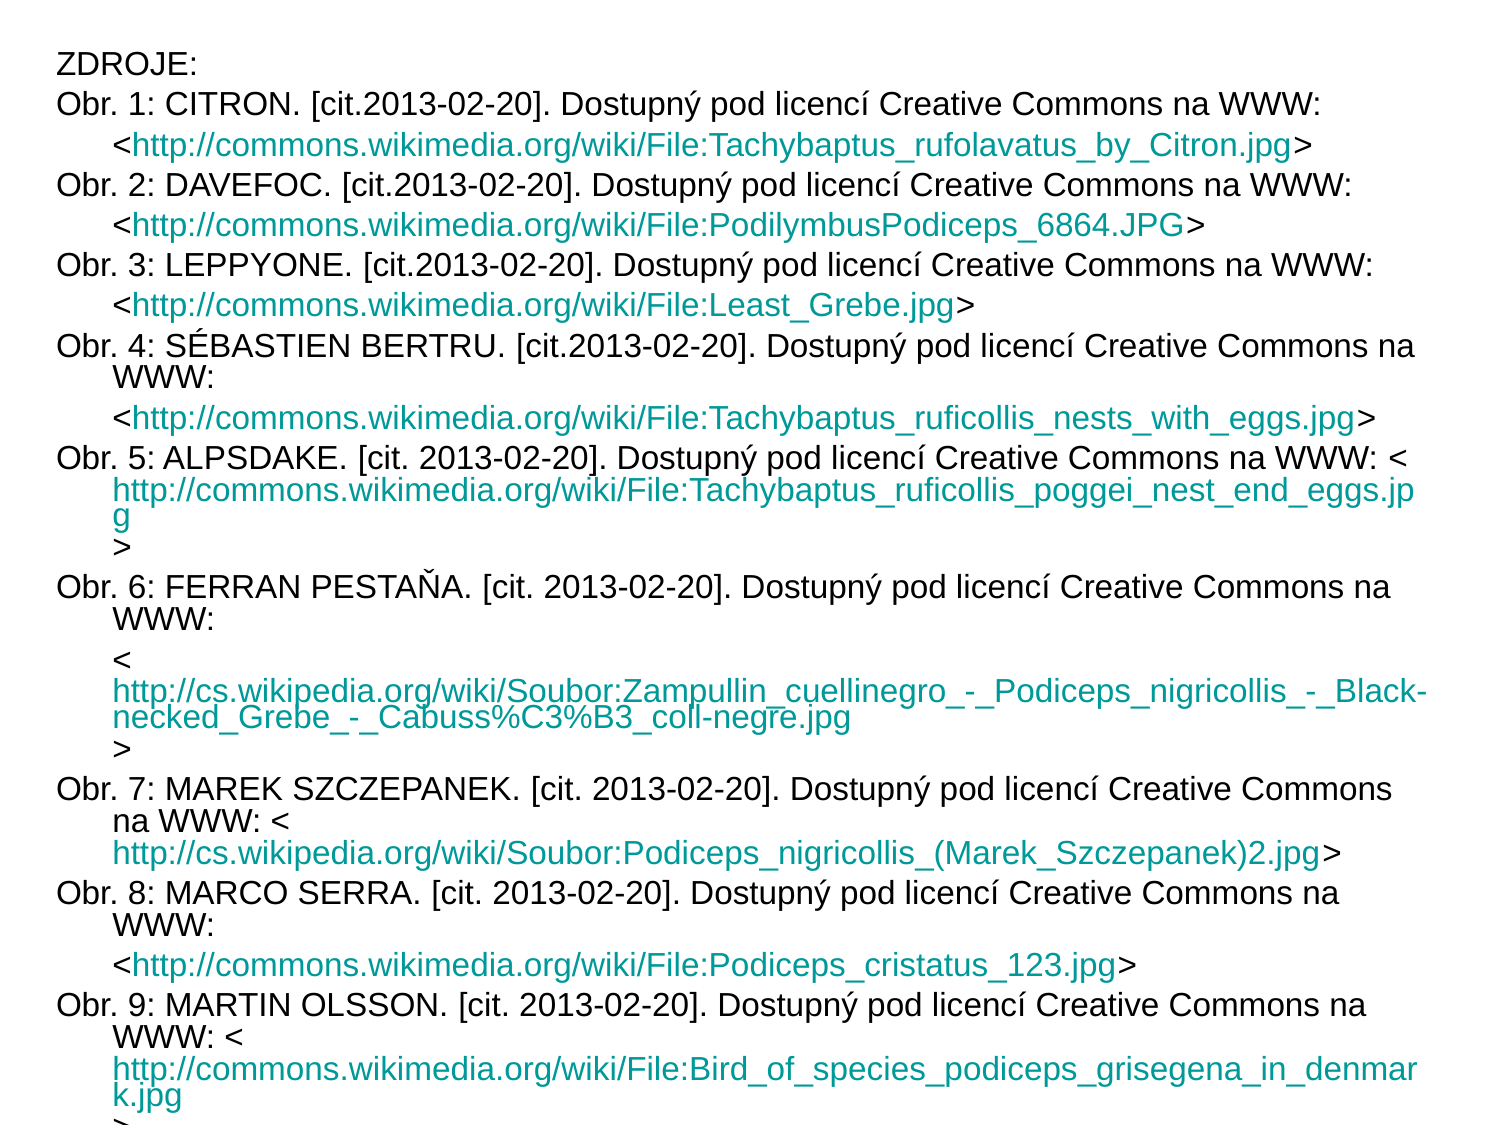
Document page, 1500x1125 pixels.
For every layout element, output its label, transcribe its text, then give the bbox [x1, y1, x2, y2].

list ZDROJE: Obr. 1: CITRON. [cit.2013-02-20]. Dostupný pod licencí Creative Commons na WWW: <http://commons.wikimedia.org/wiki/File:Tachybaptus_rufolavatus_by_Citron.jpg> Obr. 2: DAVEFOC. [cit.2013-02-20]. Dostupný pod licencí Creative Commons na WWW: <http://commons.wikimedia.org/wiki/File:PodilymbusPodiceps_6864.JPG> Obr. 3: LEPPYONE. [cit.2013-02-20]. Dostupný pod licencí Creative Commons na WWW: <http://commons.wikimedia.org/wiki/File:Least_Grebe.jpg> Obr. 4: SÉBASTIEN BERTRU. [cit.2013-02-20]. Dostupný pod licencí Creative Commons na WWW: <http://commons.wikimedia.org/wiki/File:Tachybaptus_ruficollis_nests_with_eggs.jpg> Obr. 5: ALPSDAKE. [cit. 2013-02-20]. Dostupný pod licencí Creative Commons na WWW: <http://commons.wikimedia.org/wiki/File:Tachybaptus_ruficollis_poggei_nest_end_eggs.jpg> Obr. 6: FERRAN PESTAŇA. [cit. 2013-02-20]. Dostupný pod licencí Creative Commons na WWW: <http://cs.wikipedia.org/wiki/Soubor:Zampullin_cuellinegro_-_Podiceps_nigricollis_-_Black-necked_Grebe_-_Cabuss%C3%B3_coll-negre.jpg> Obr. 7: MAREK SZCZEPANEK. [cit. 2013-02-20]. Dostupný pod licencí Creative Commons na WWW: <http://cs.wikipedia.org/wiki/Soubor:Podiceps_nigricollis_(Marek_Szczepanek)2.jpg> Obr. 8: MARCO SERRA. [cit. 2013-02-20]. Dostupný pod licencí Creative Commons na WWW: <http://commons.wikimedia.org/wiki/File:Podiceps_cristatus_123.jpg> Obr. 9: MARTIN OLSSON. [cit. 2013-02-20]. Dostupný pod licencí Creative Commons na WWW: <http://commons.wikimedia.org/wiki/File:Bird_of_species_podiceps_grisegena_in_denmark.jpg> [41, 42, 1447, 1125]
